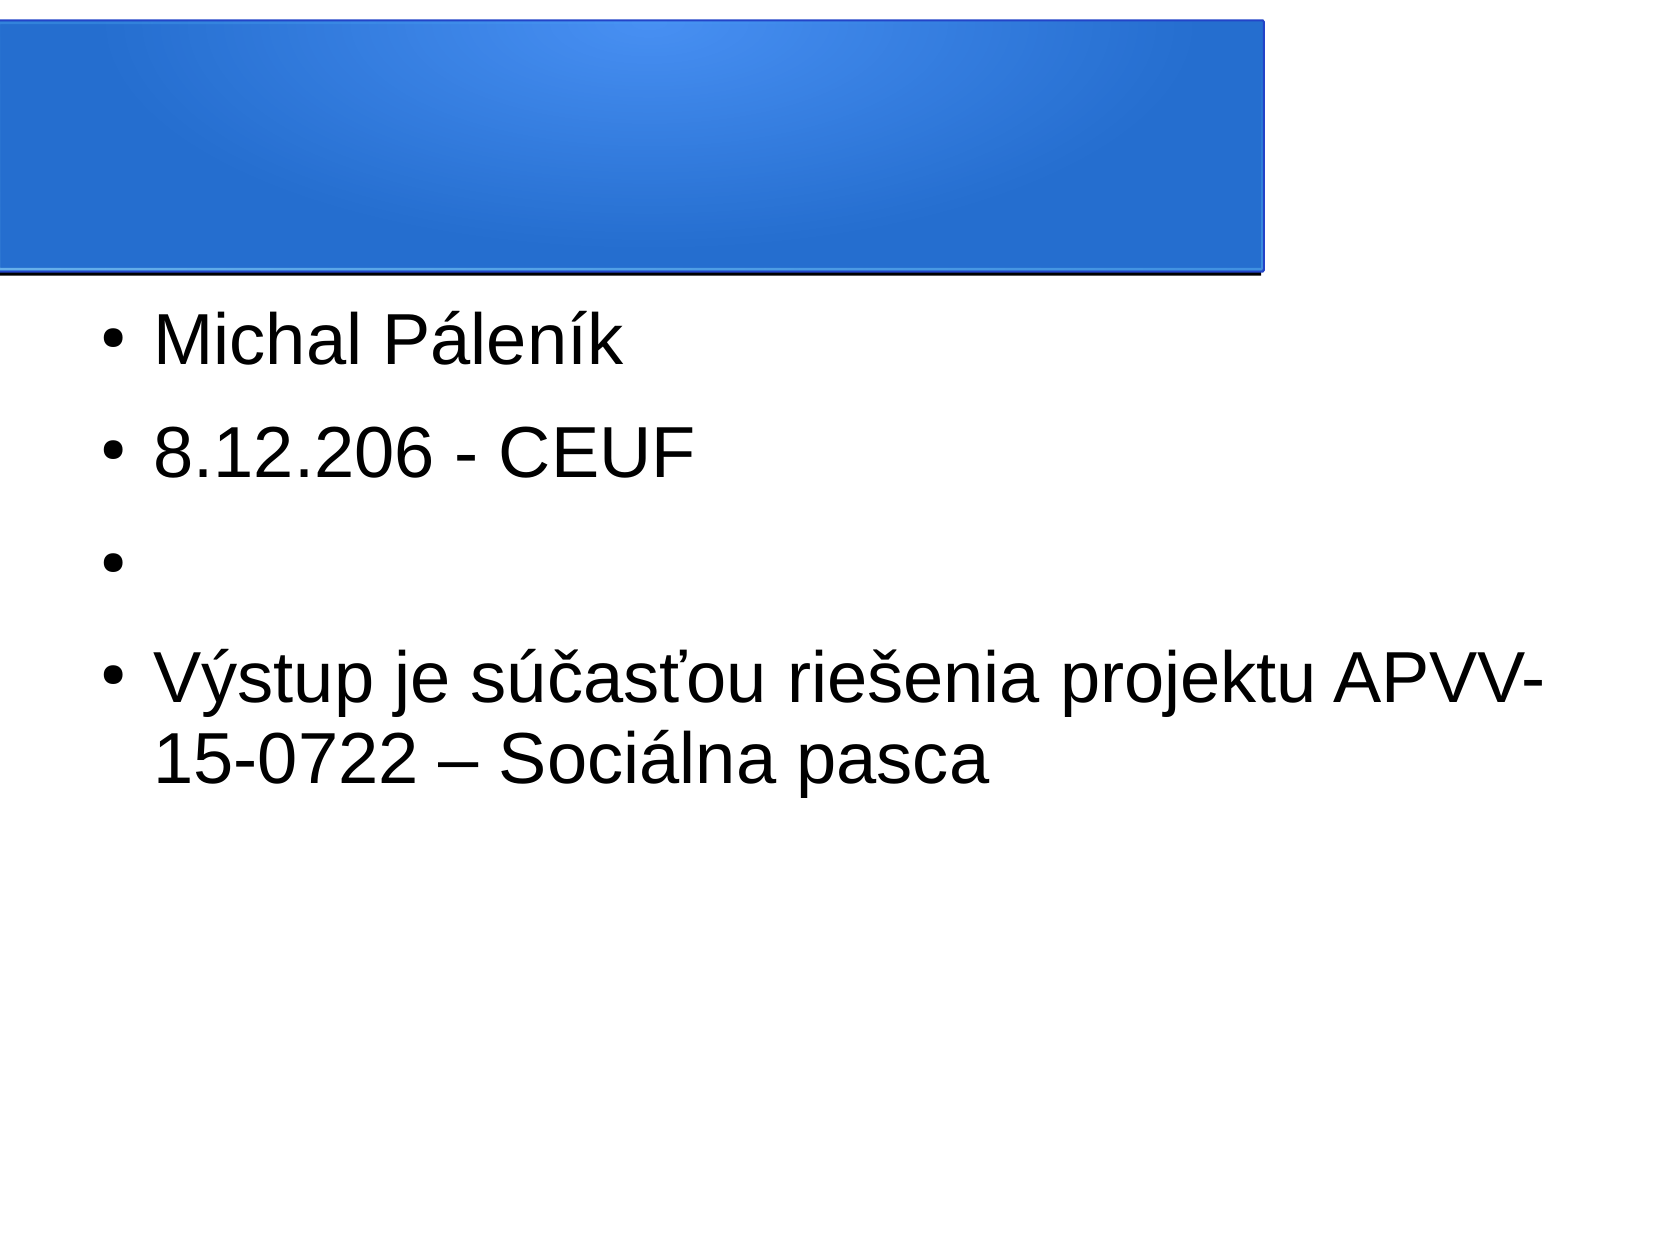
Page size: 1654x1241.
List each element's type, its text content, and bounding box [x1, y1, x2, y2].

list Michal Páleník 8.12.206 - CEUF Výstup je súčasťou riešenia projektu APVV-15-0722 – Sociálna pasca [82, 299, 1571, 1019]
